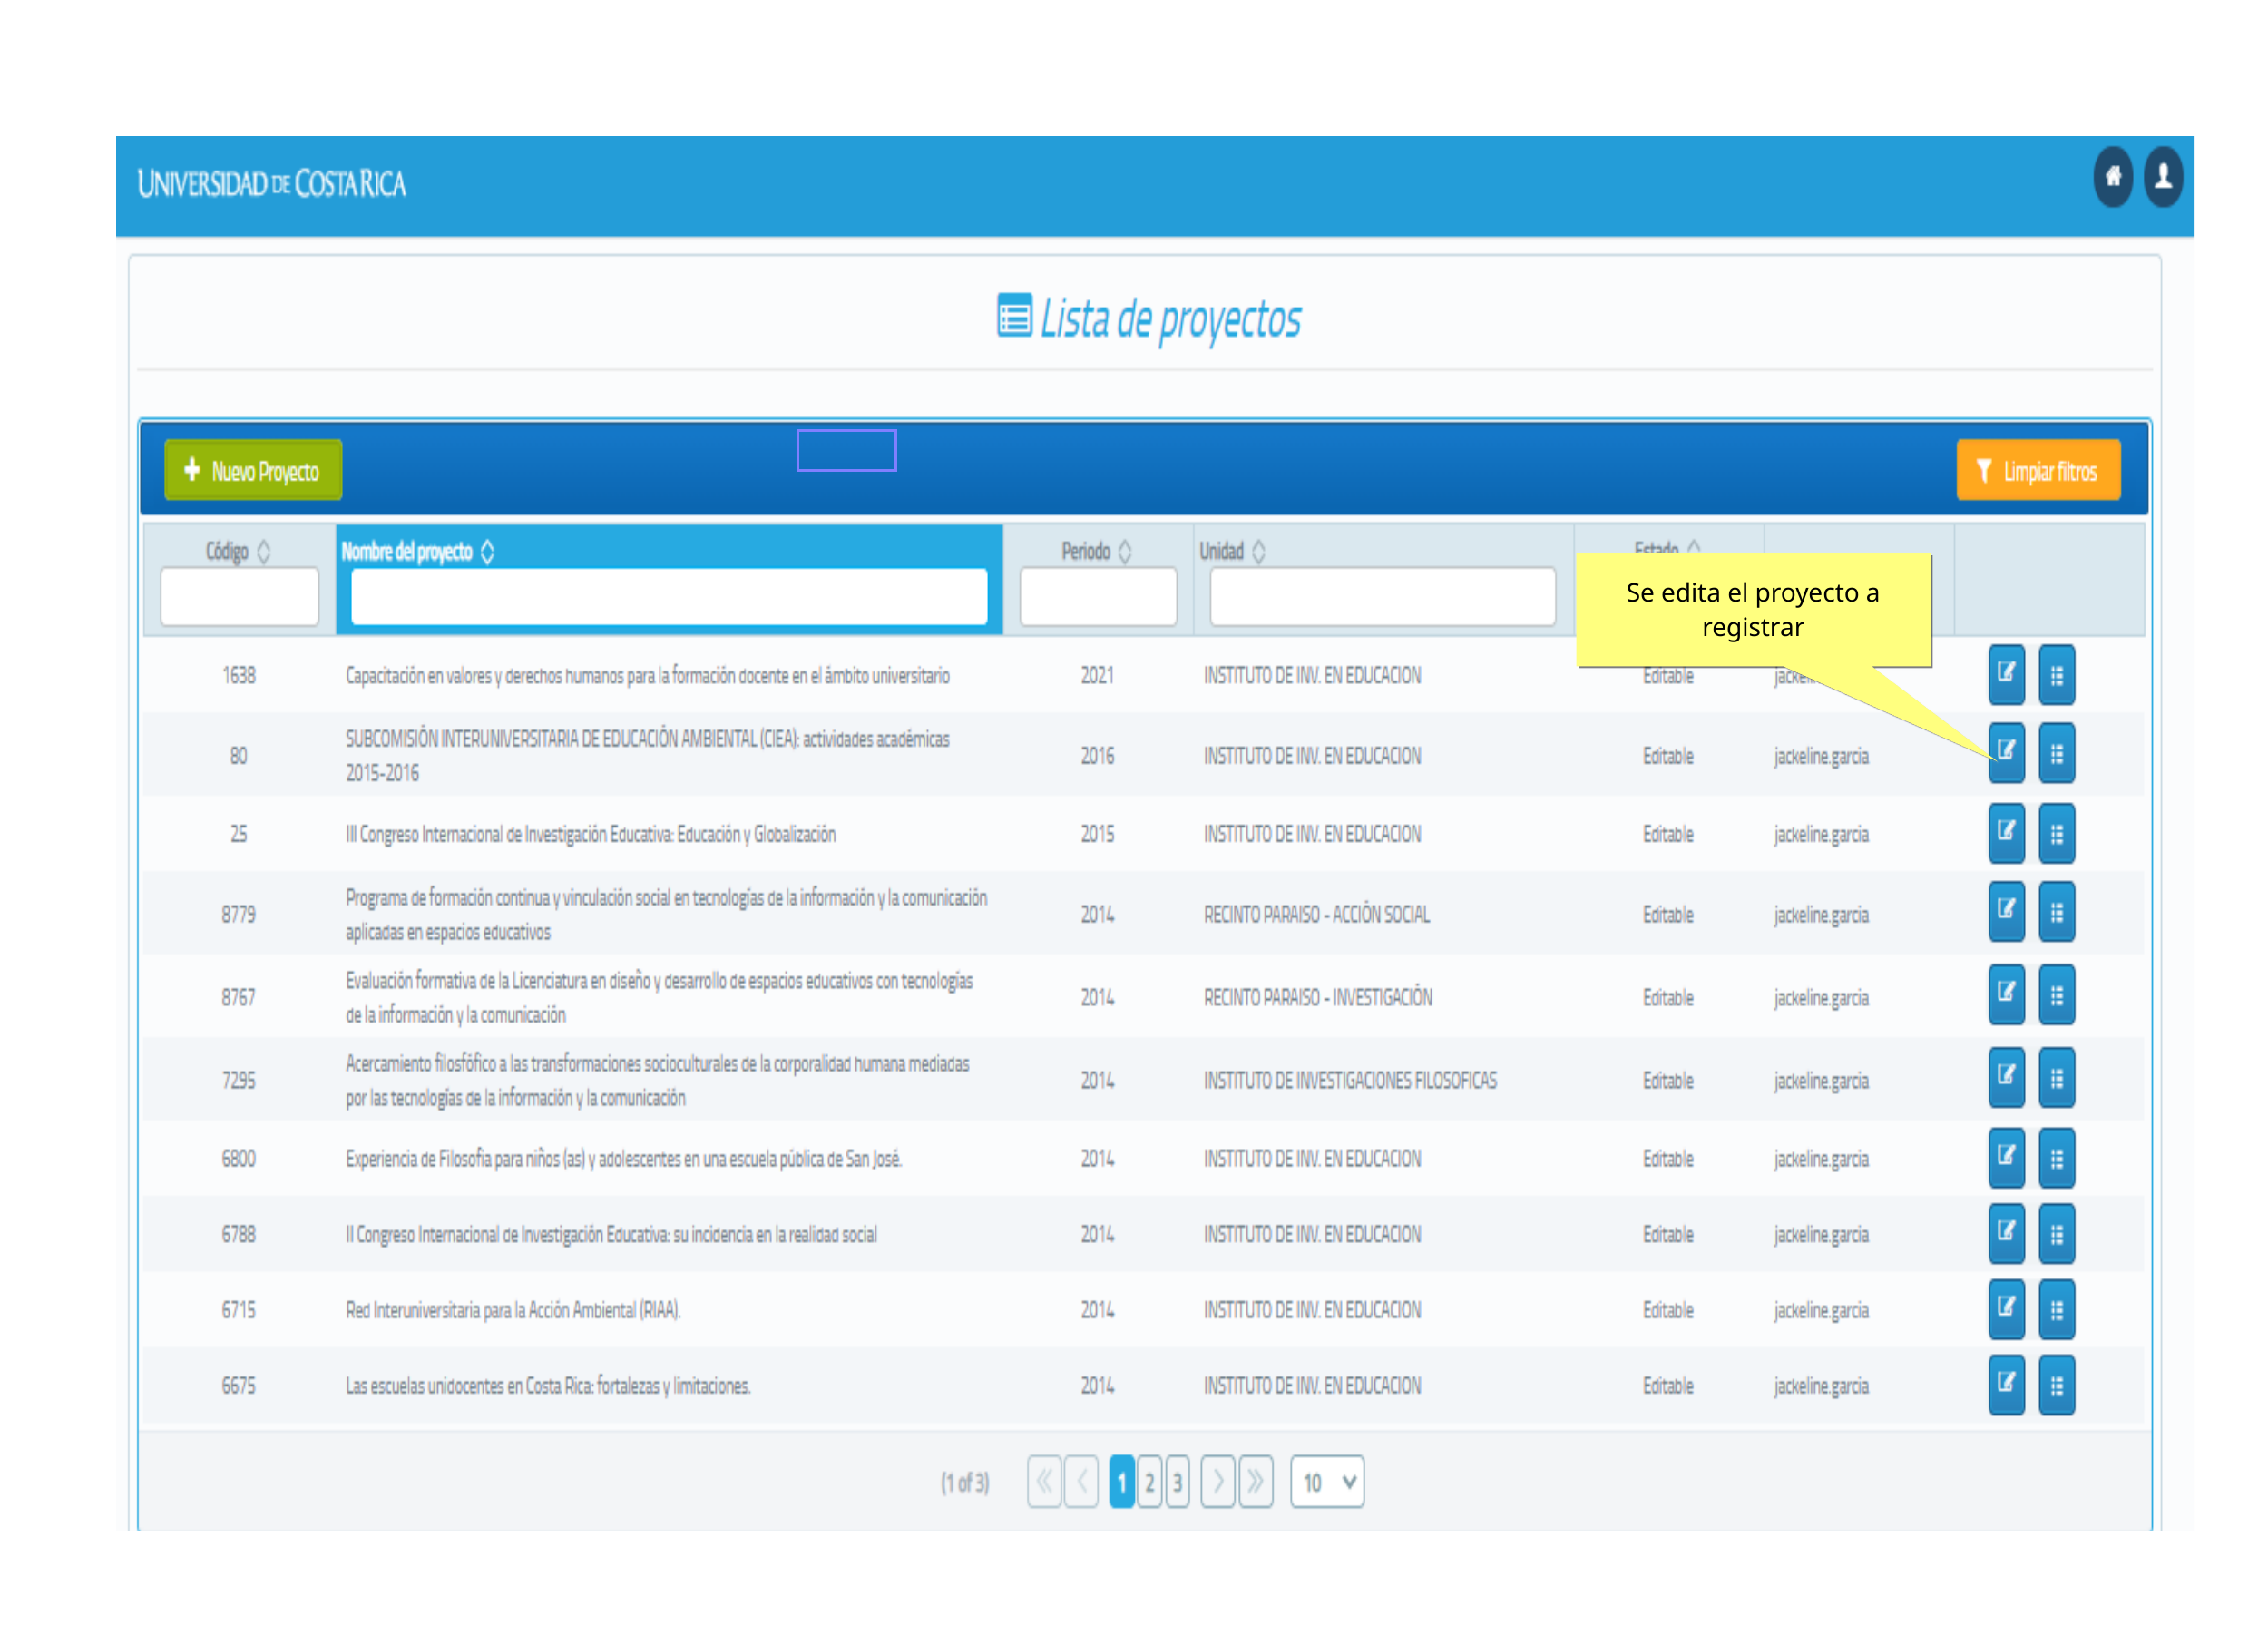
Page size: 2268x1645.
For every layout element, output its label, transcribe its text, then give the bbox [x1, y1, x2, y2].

picture [116, 136, 2195, 1531]
text_box [798, 431, 895, 471]
text_box Se edita el proyecto a registrar [1576, 553, 1998, 762]
